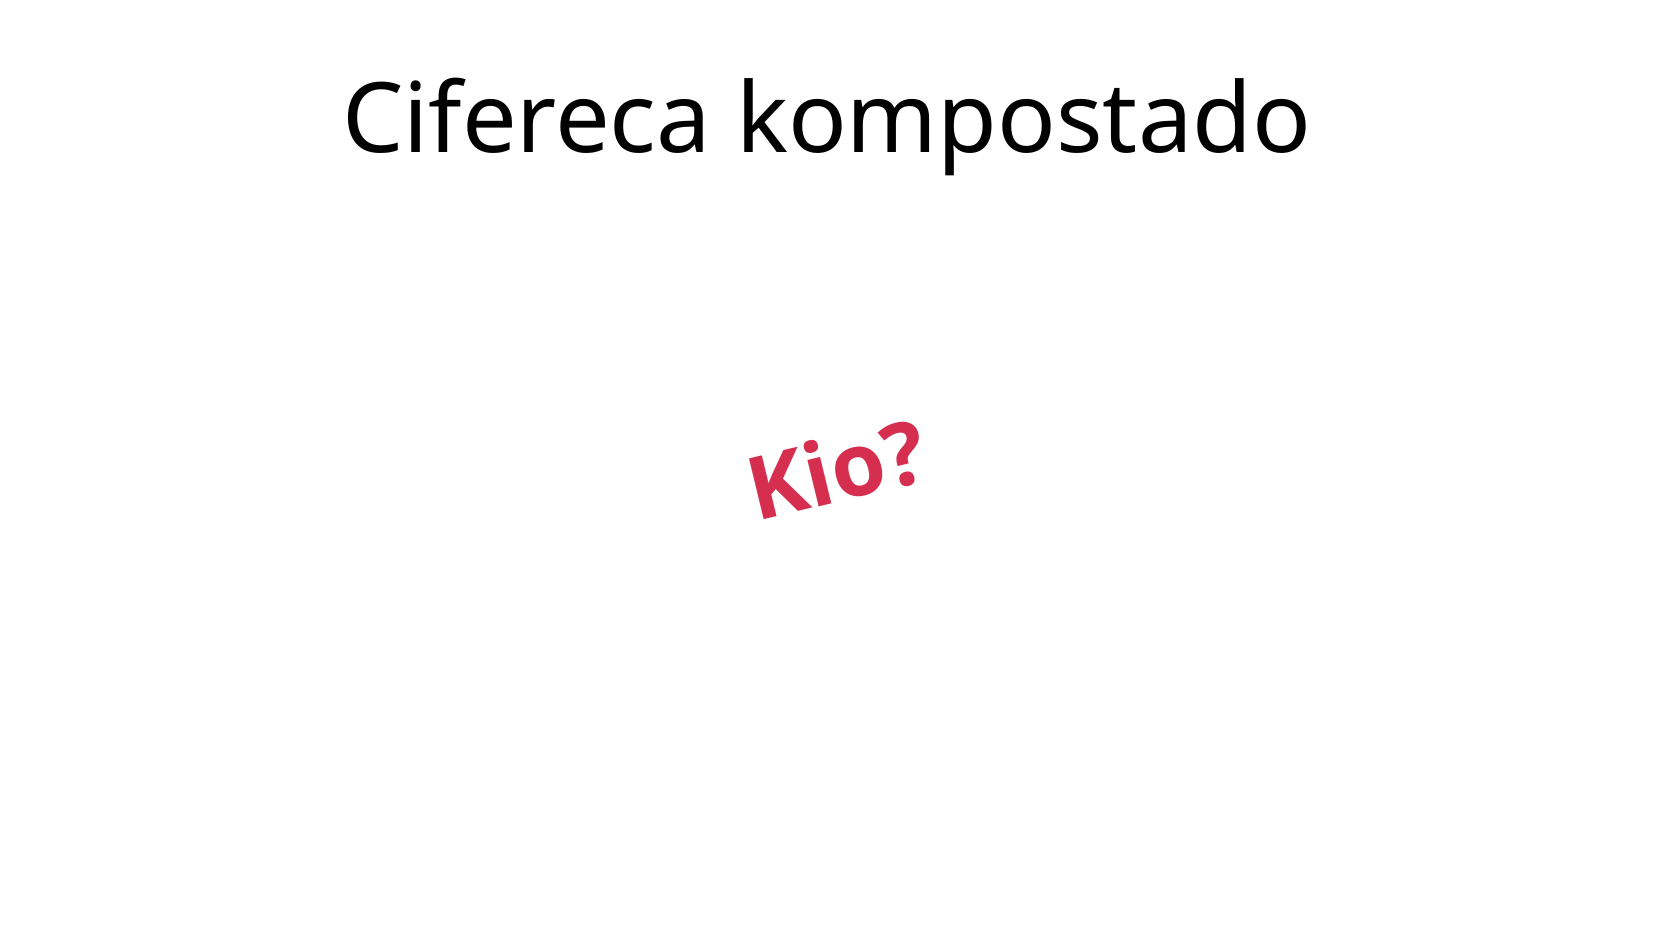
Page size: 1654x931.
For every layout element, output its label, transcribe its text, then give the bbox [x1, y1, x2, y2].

title Cifereca kompostado [82, 37, 1571, 193]
text_box Kio? [717, 381, 936, 549]
